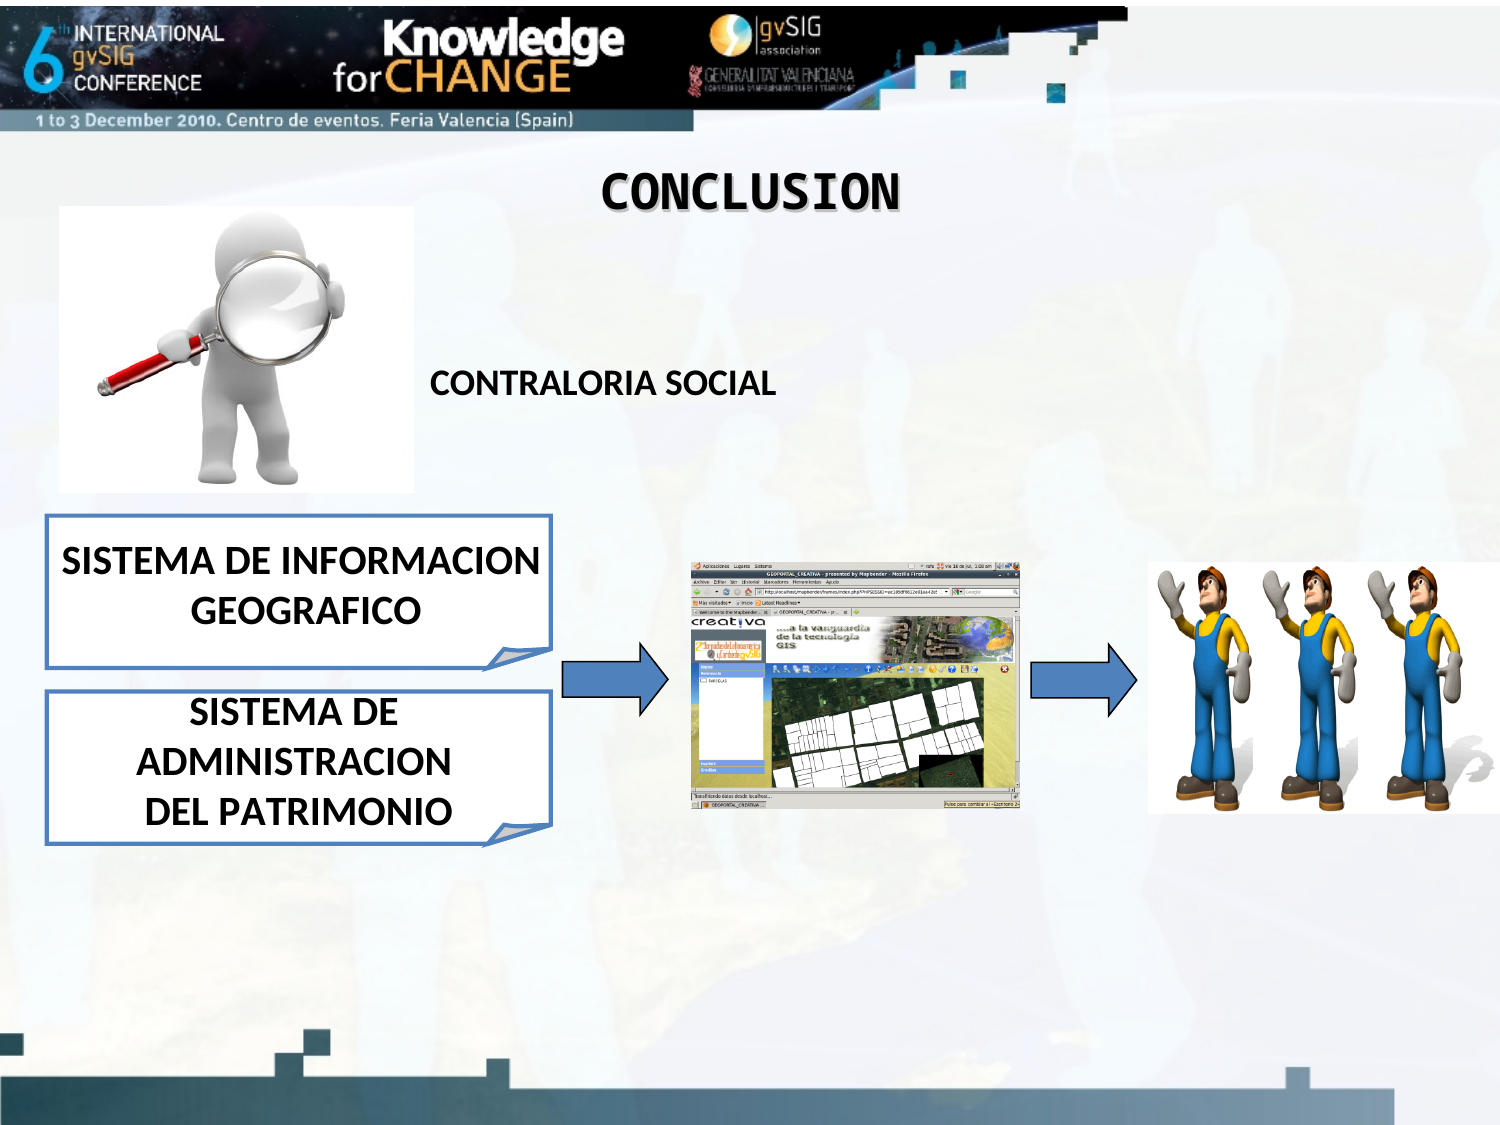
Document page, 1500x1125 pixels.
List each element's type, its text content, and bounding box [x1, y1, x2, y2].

text_box [1031, 644, 1137, 716]
text_box CONTRALORIA SOCIAL [386, 328, 821, 412]
picture [0, 6, 1500, 1125]
text_box CONCLUSION [175, 152, 1325, 228]
text_box SISTEMA DE ADMINISTRACION DEL PATRIMONIO [46, 691, 551, 844]
text_box [562, 643, 668, 715]
text_box SISTEMA DE INFORMACION GEOGRAFICO [46, 515, 551, 669]
